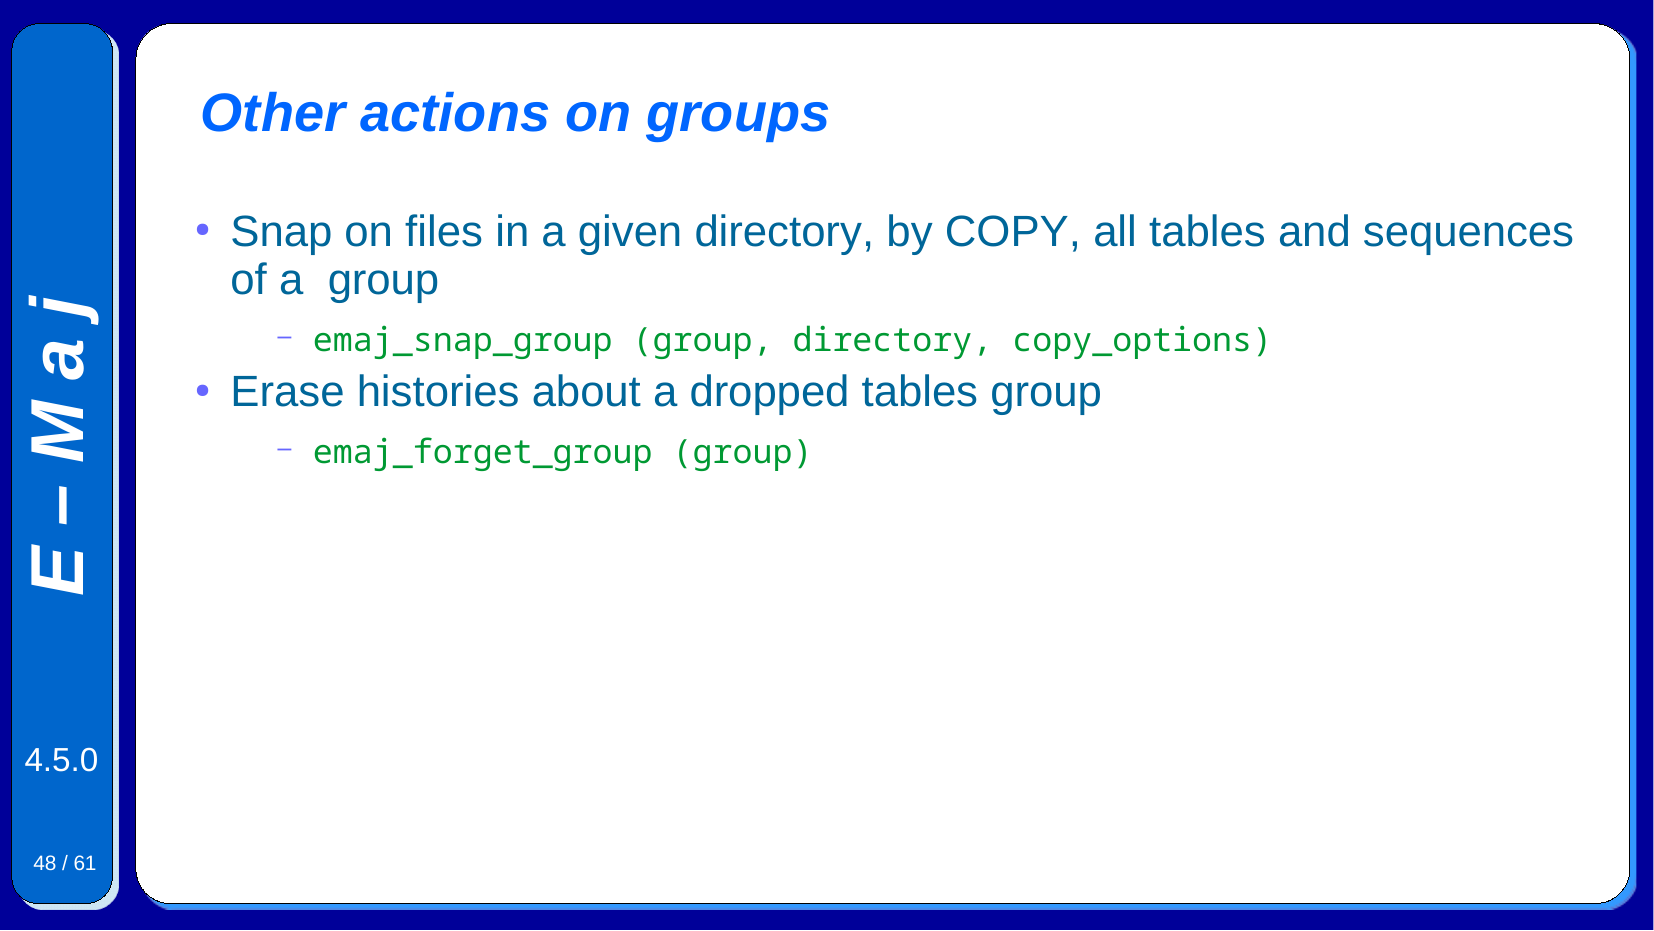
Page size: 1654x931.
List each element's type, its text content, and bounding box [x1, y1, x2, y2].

title Other actions on groups [200, 34, 1575, 191]
list Snap on files in a given directory, by COPY, all tables and sequences of a group emaj_snap_group (group, directory, copy_options) Erase histories about a dropped tables group emaj_forget_group (group) [177, 206, 1587, 922]
